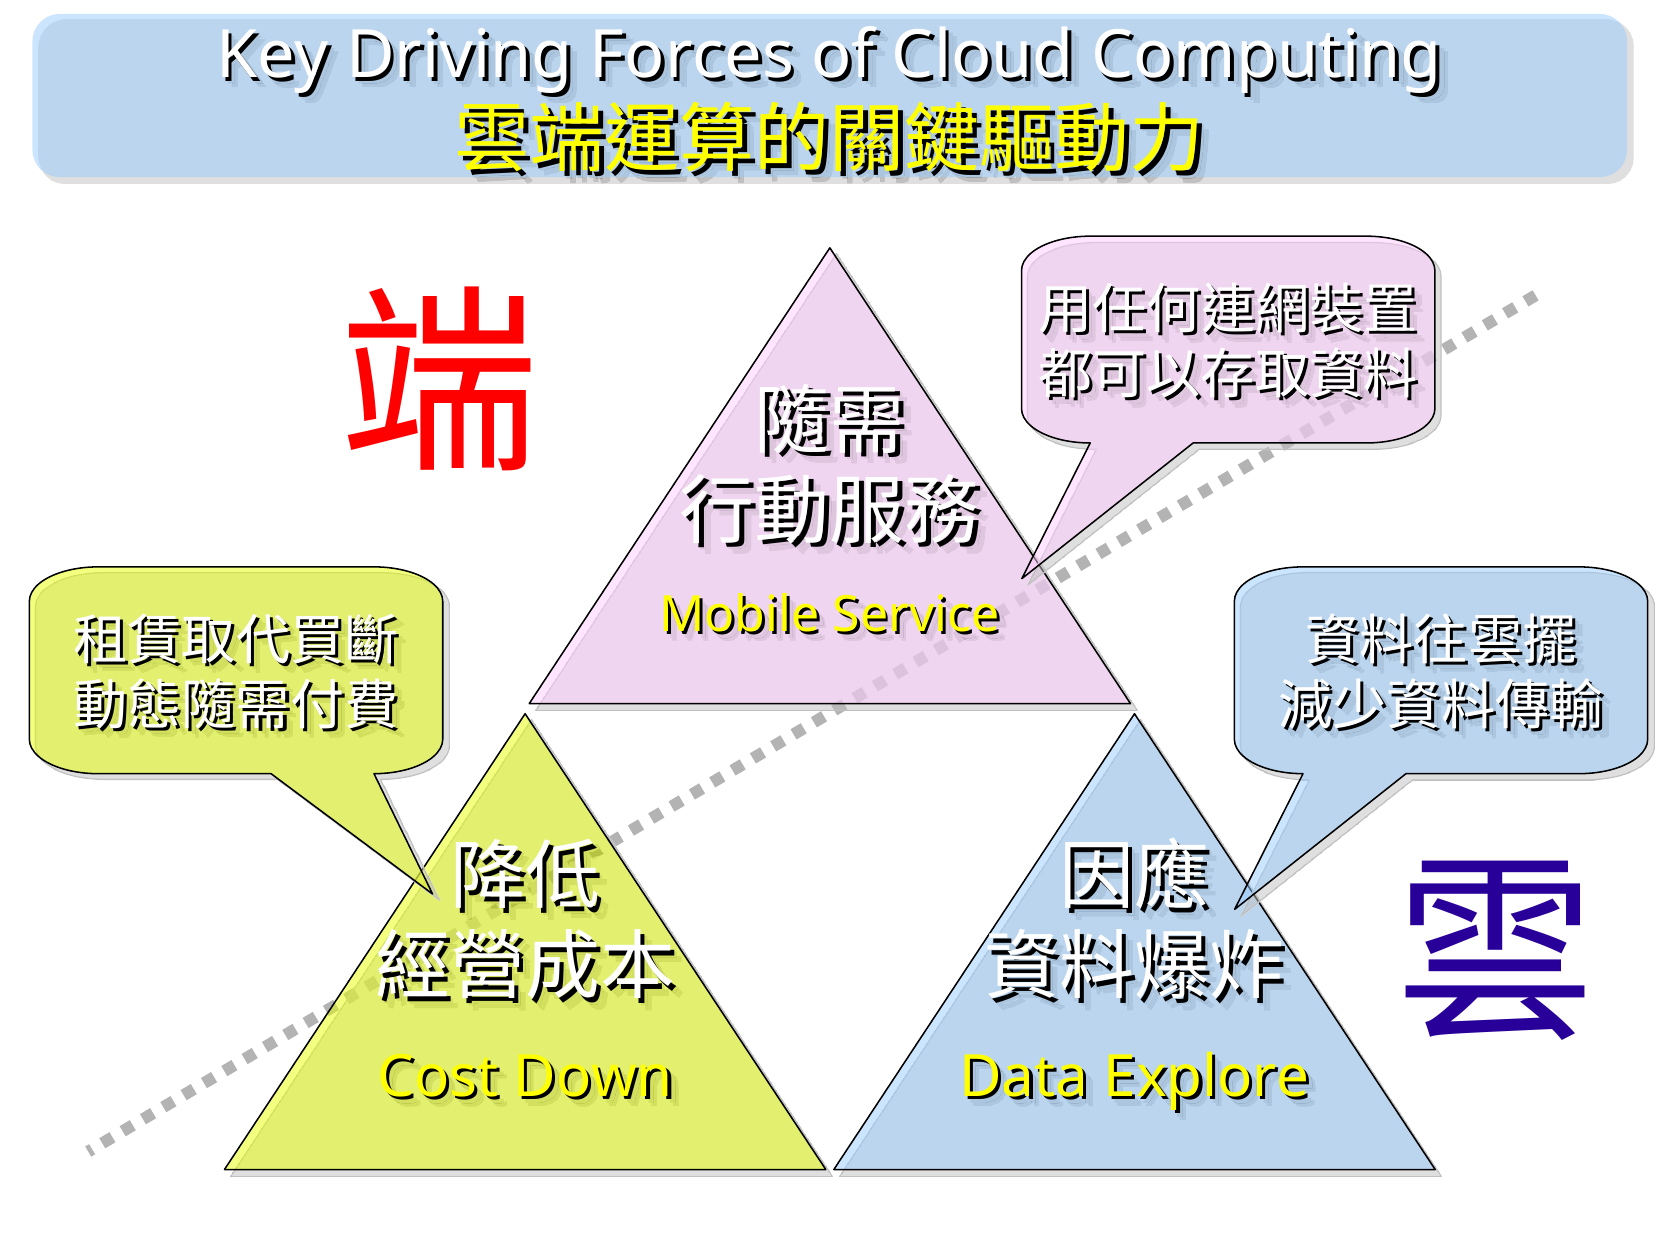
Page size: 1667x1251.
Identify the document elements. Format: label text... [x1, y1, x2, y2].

text_box 資料往雲擺 減少資料傳輸 [1234, 566, 1648, 910]
text_box 降低 經營成本 Cost Down [224, 713, 826, 1170]
text_box 租賃取代買斷 動態隨需付費 [29, 566, 443, 894]
text_box 因應 資料爆炸 Data Explore [833, 713, 1436, 1170]
text_box Key Driving Forces of Cloud Computing 雲端運算的關鍵驅動力 [32, 13, 1628, 178]
text_box 雲 [1380, 816, 1617, 1072]
text_box 隨需 行動服務 Mobile Service [529, 247, 1131, 704]
text_box 用任何連網裝置 都可以存取資料 [1021, 236, 1435, 579]
text_box 端 [324, 247, 561, 503]
